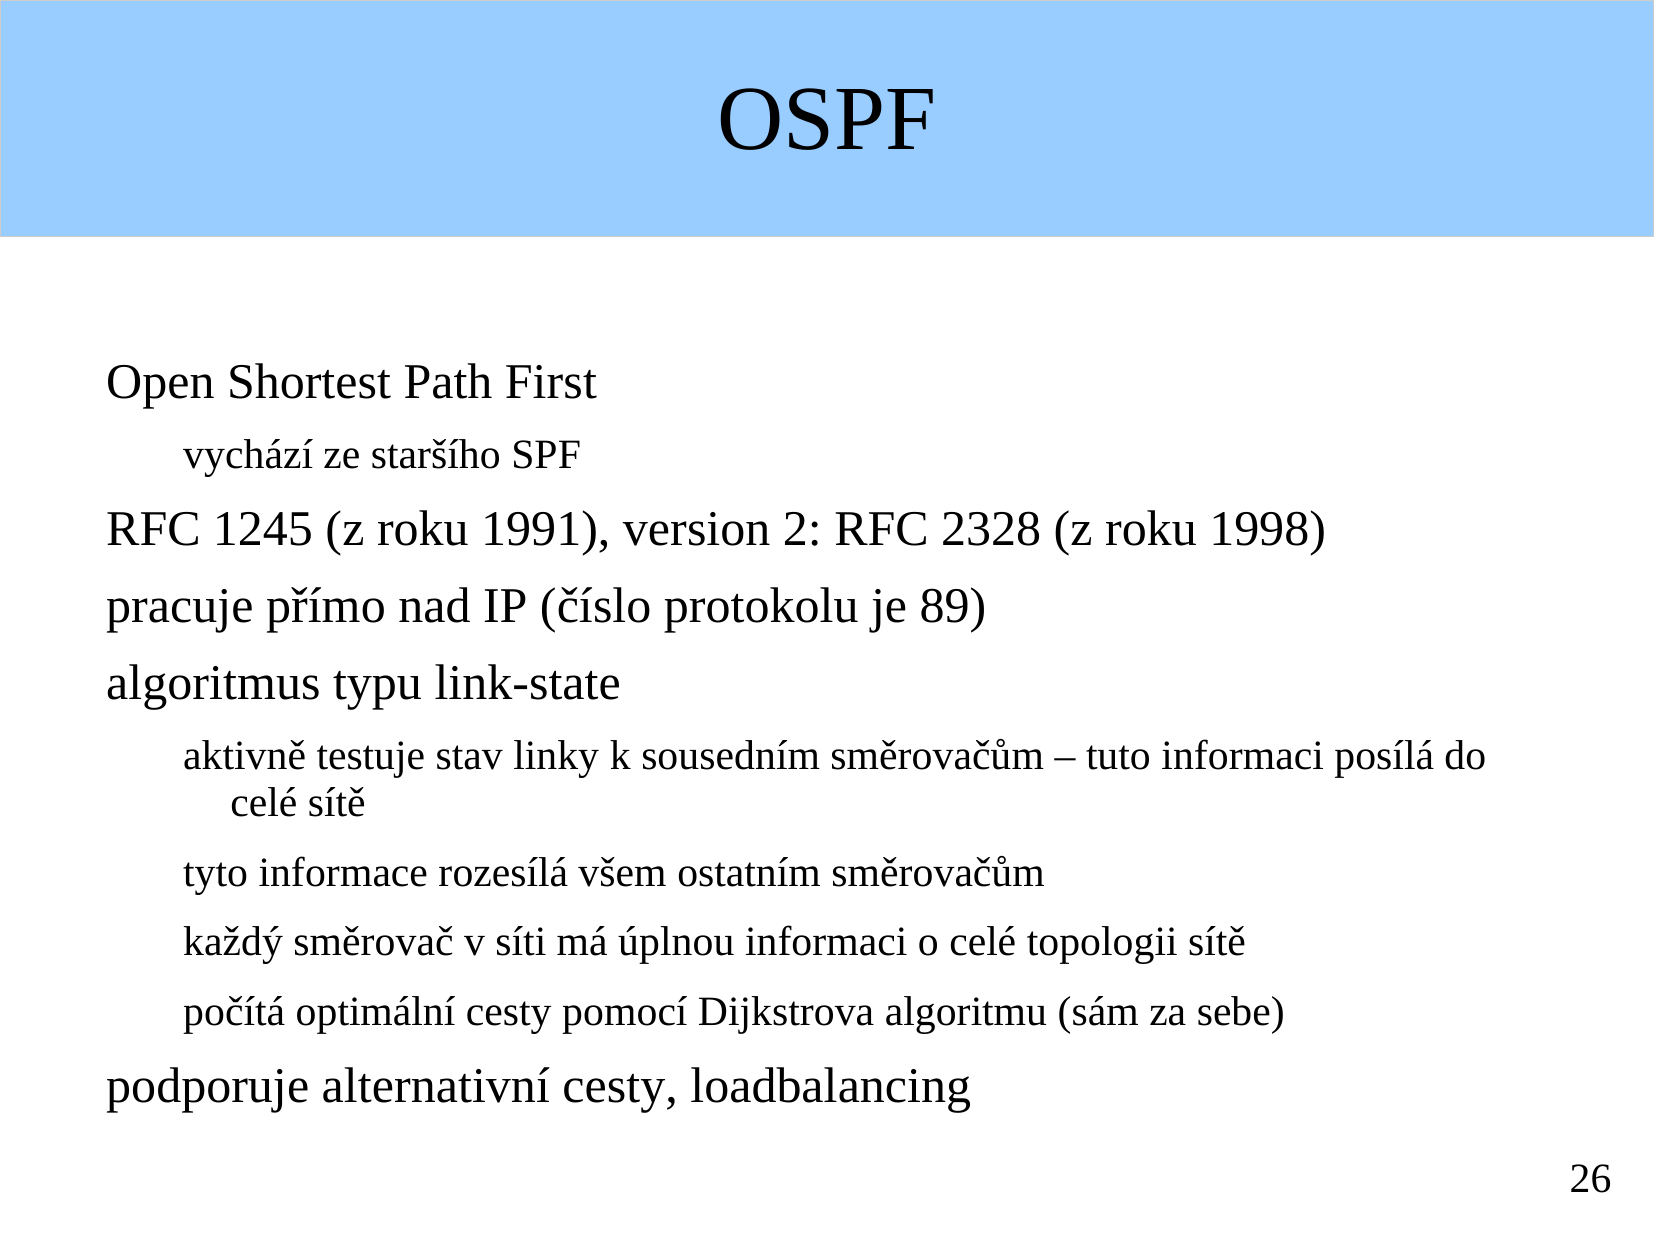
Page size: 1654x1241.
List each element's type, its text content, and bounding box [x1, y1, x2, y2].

title OSPF [0, 0, 1654, 237]
list Open Shortest Path First vychází ze staršího SPF RFC 1245 (z roku 1991), version 2: RFC 2328 (z roku 1998) pracuje přímo nad IP (číslo protokolu je 89) algoritmus typu link-state aktivně testuje stav linky k sousedním směrovačům – tuto informaci posílá do celé sítě tyto informace rozesílá všem ostatním směrovačům každý směrovač v síti má úplnou informaci o celé topologii sítě počítá optimální cesty pomocí Dijkstrova algoritmu (sám za sebe) podporuje alternativní cesty, loadbalancing [88, 353, 1565, 1182]
